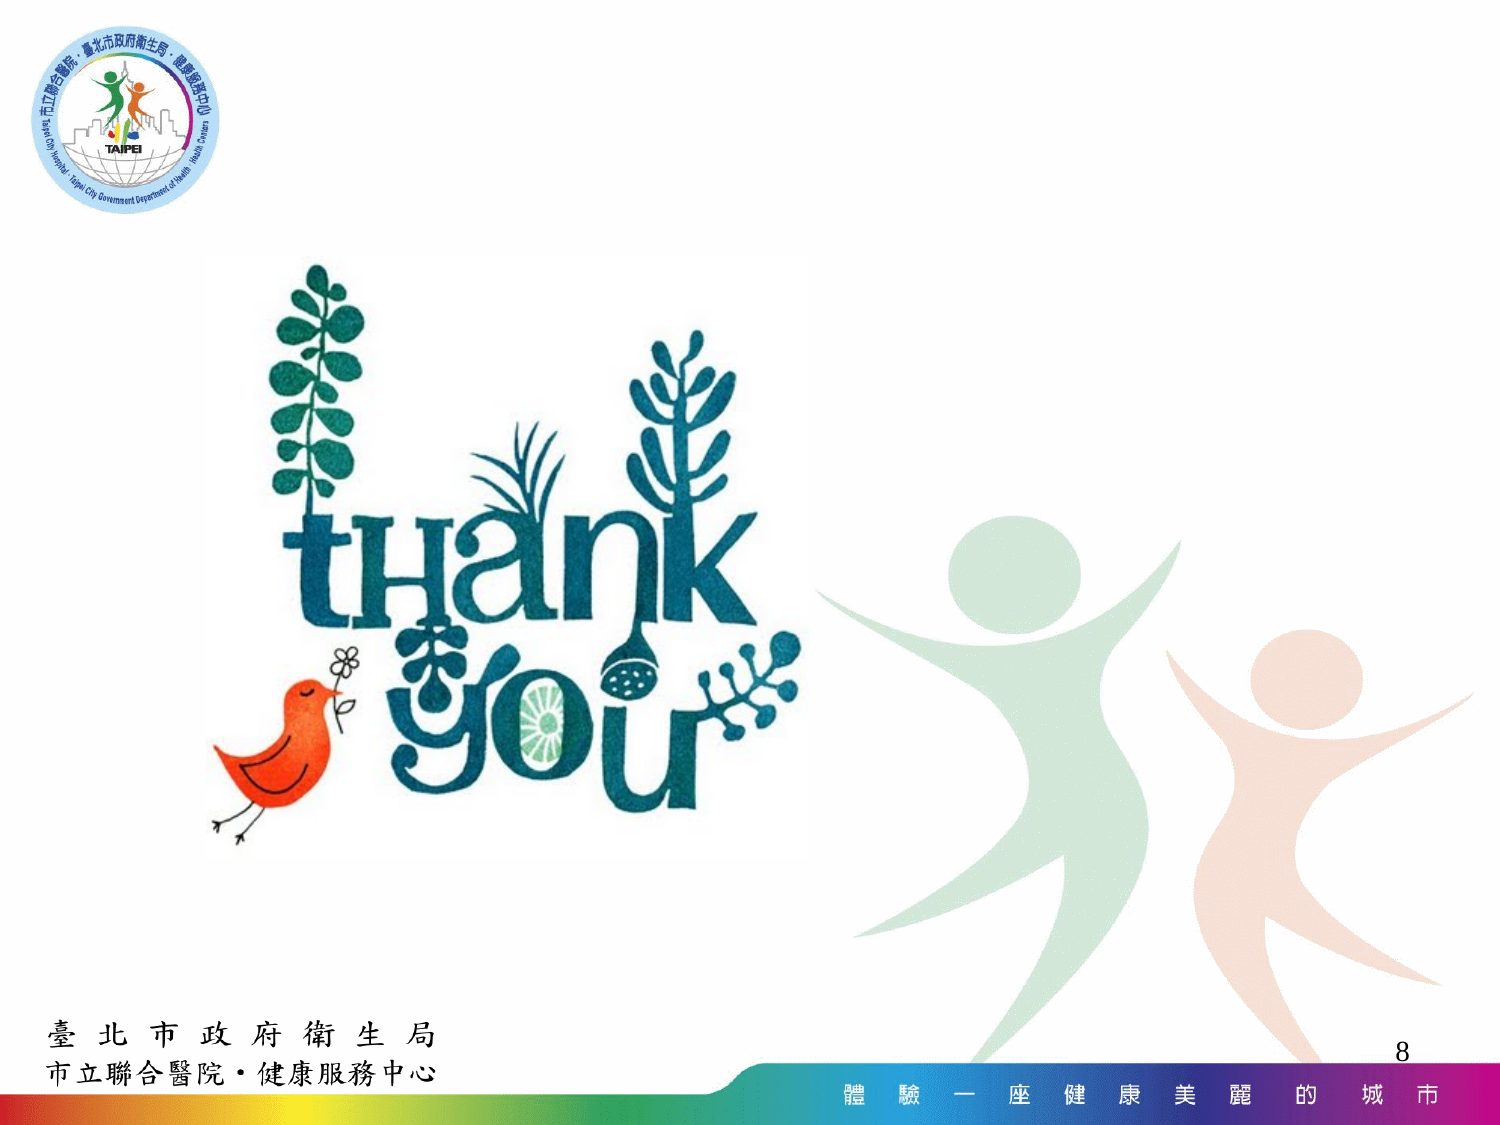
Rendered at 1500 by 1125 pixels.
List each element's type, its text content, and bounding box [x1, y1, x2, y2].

picture [0, 0, 1500, 1125]
text_box <編號> [1074, 1024, 1426, 1103]
